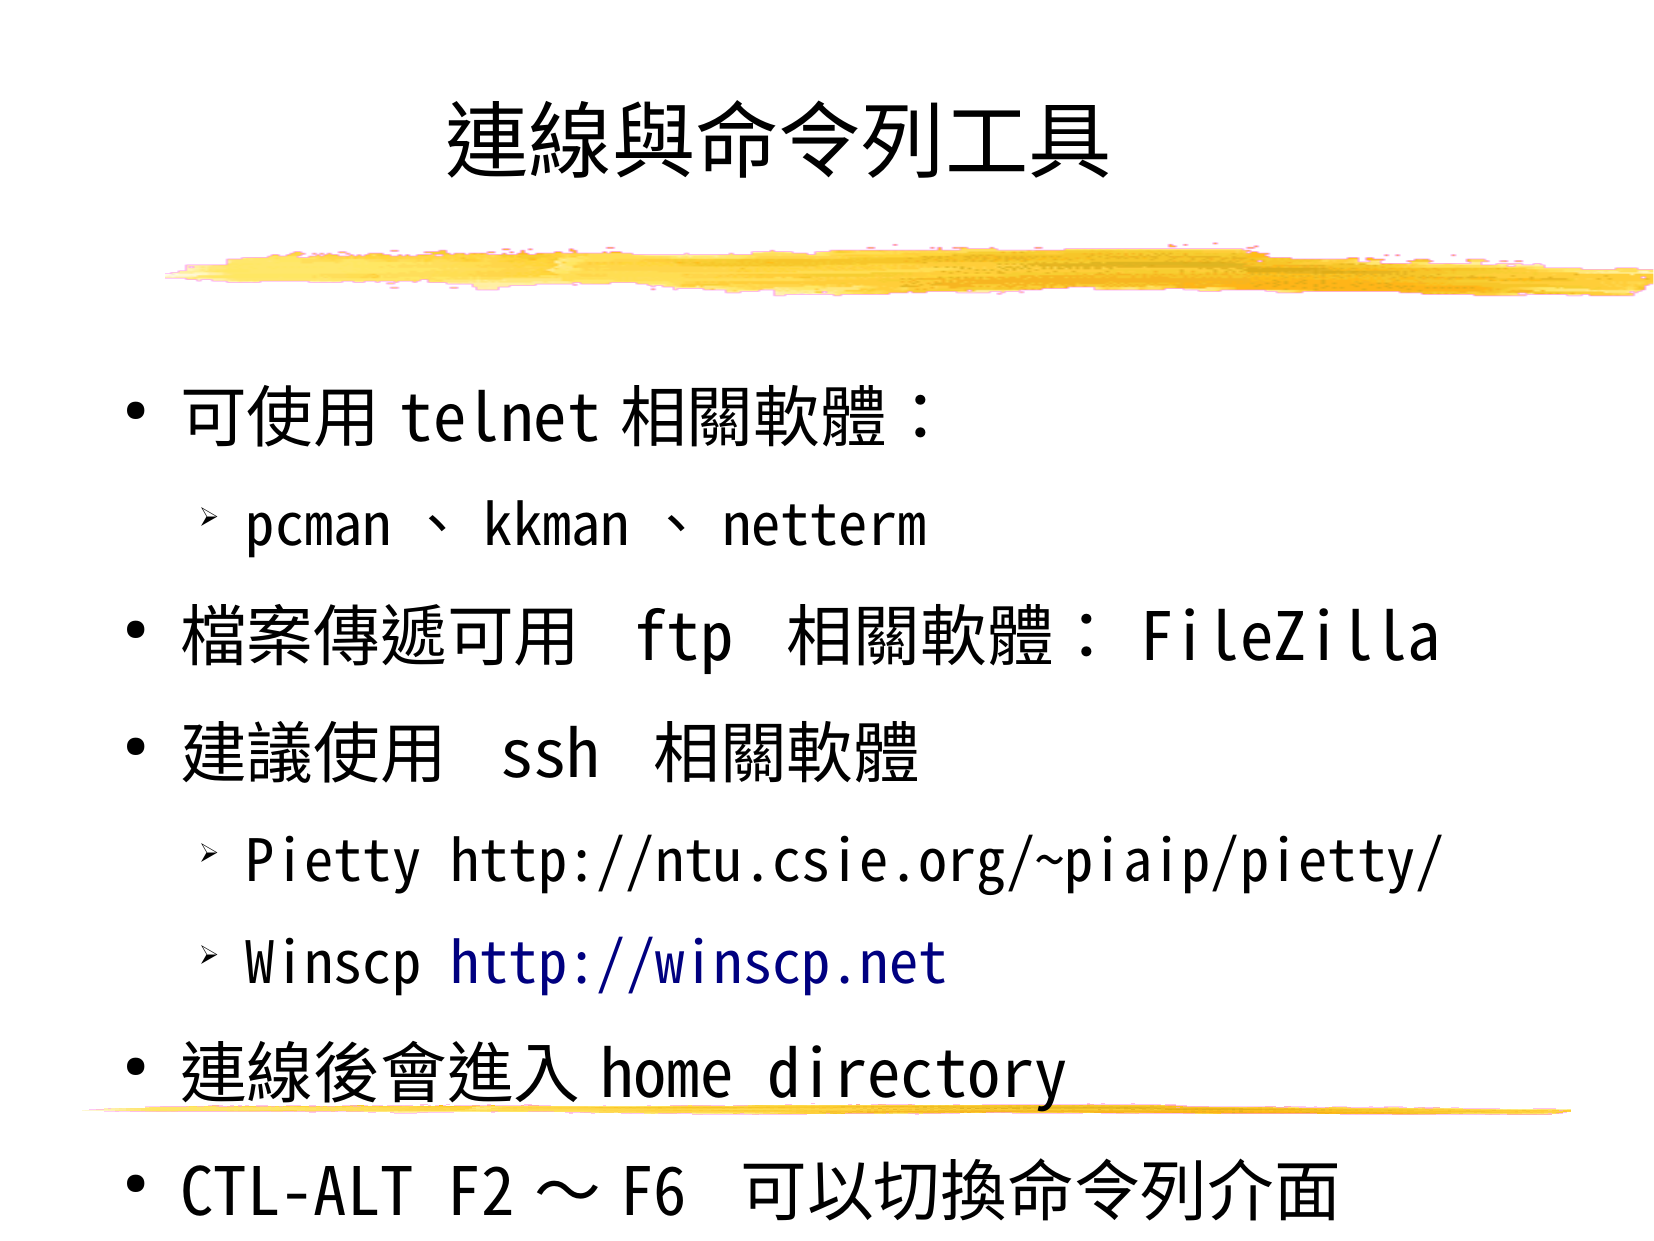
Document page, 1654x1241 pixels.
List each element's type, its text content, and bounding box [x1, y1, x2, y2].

list 可使用telnet相關軟體： pcman、kkman、netterm 檔案傳遞可用 ftp 相關軟體：FileZilla 建議使用 ssh 相關軟體 Pietty http://ntu.csie.org/~piaip/pietty/ Winscp http://winscp.net 連線後會進入home directory CTL-ALT F2～F6 可以切換命令列介面 終端機可以模擬命令列介面 [124, 358, 1530, 1103]
title 連線與命令列工具 [76, 28, 1482, 236]
picture [165, 237, 1654, 308]
picture [82, 1102, 1571, 1117]
